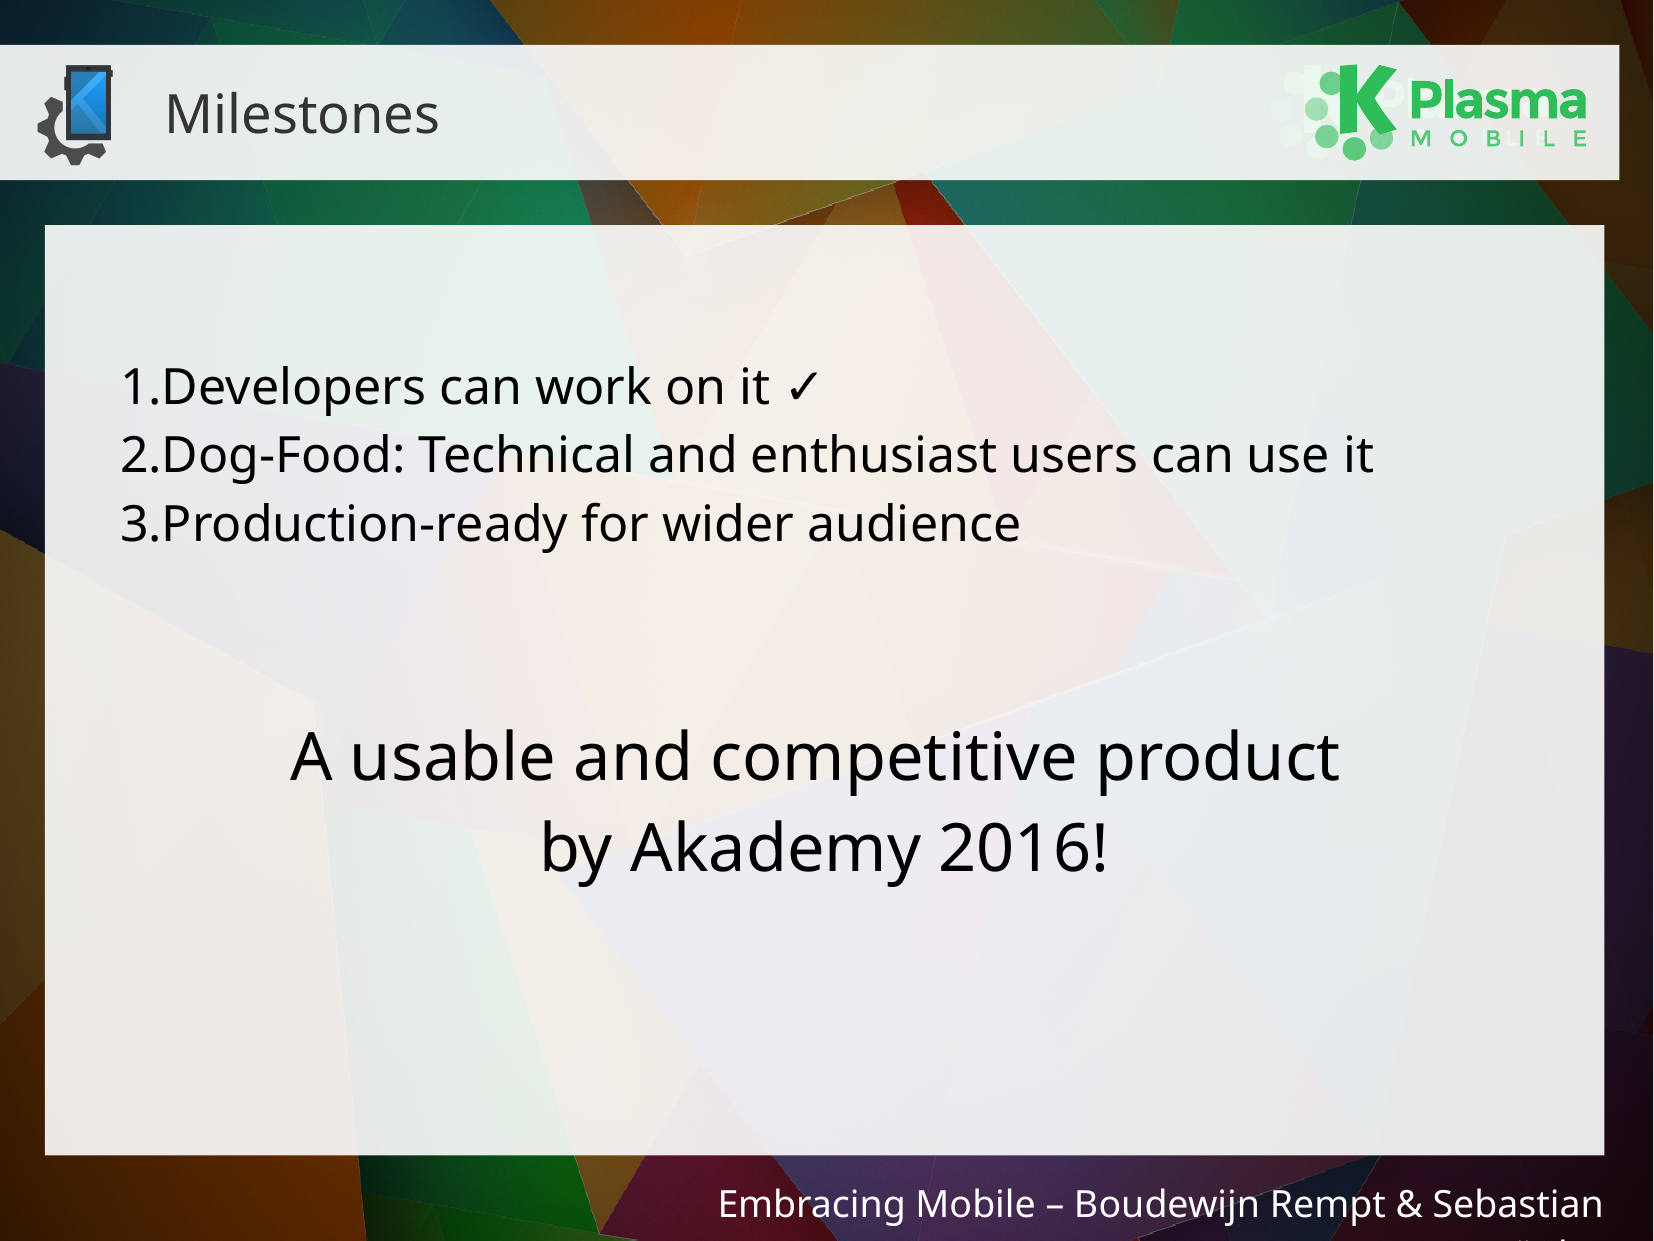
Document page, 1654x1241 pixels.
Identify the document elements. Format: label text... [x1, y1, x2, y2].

picture [0, 0, 1654, 1241]
text_box Developers can work on it ✓ Dog-Food: Technical and enthusiast users can use it Production-ready for wider audience A usable and competitive product by Akademy 2016! [44, 225, 1605, 1156]
text_box Milestones [149, 59, 1605, 166]
picture [1305, 63, 1587, 162]
text_box [0, 44, 1620, 181]
